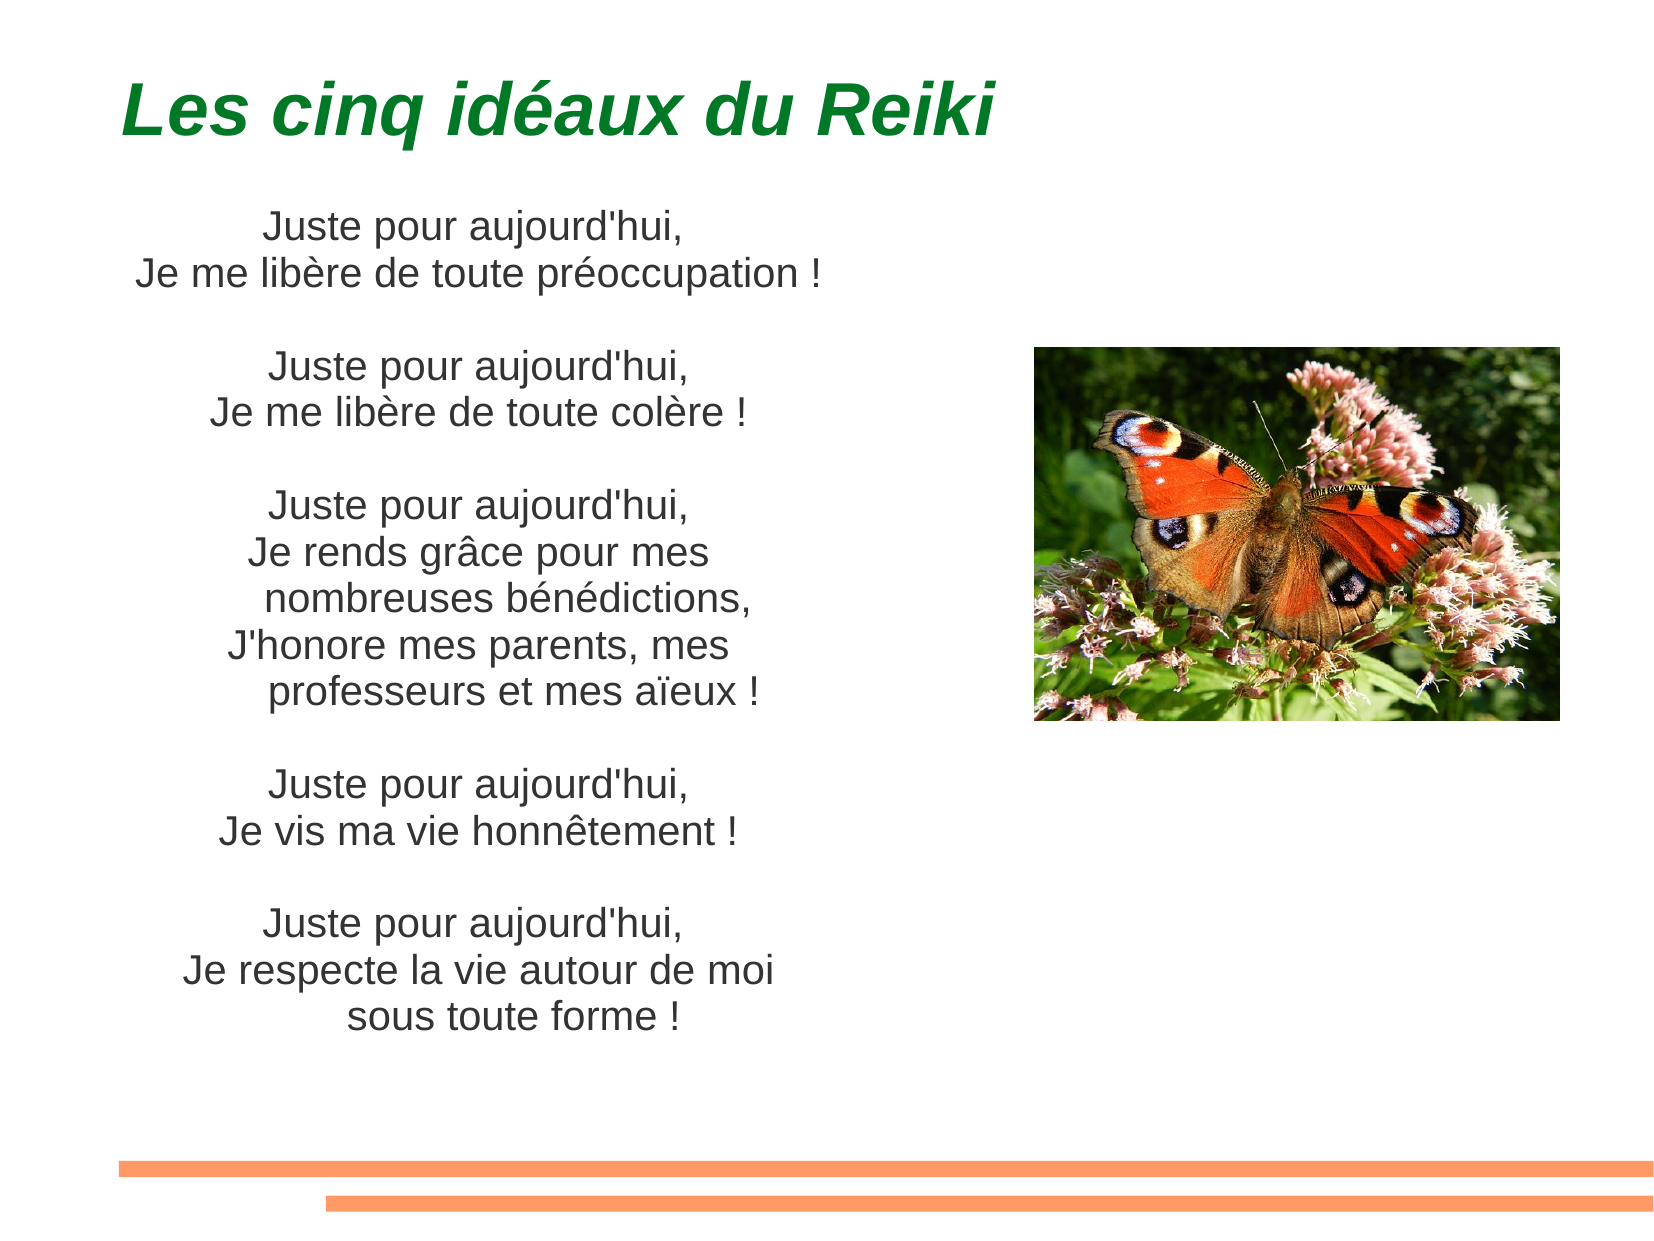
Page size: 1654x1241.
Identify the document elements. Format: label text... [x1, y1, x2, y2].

text_box Les cinq idéaux du Reiki [121, 46, 1534, 254]
picture [1034, 347, 1560, 721]
text_box Juste pour aujourd'hui, Je me libère de toute préoccupation ! Juste pour aujourd'hui, Je me libère de toute colère ! Juste pour aujourd'hui, Je rends grâce pour mes nombreuses bénédictions, J'honore mes parents, mes professeurs et mes aïeux ! Juste pour aujourd'hui, Je vis ma vie honnêtement ! Juste pour aujourd'hui, Je respecte la vie autour de moi sous toute forme ! [121, 200, 824, 1090]
